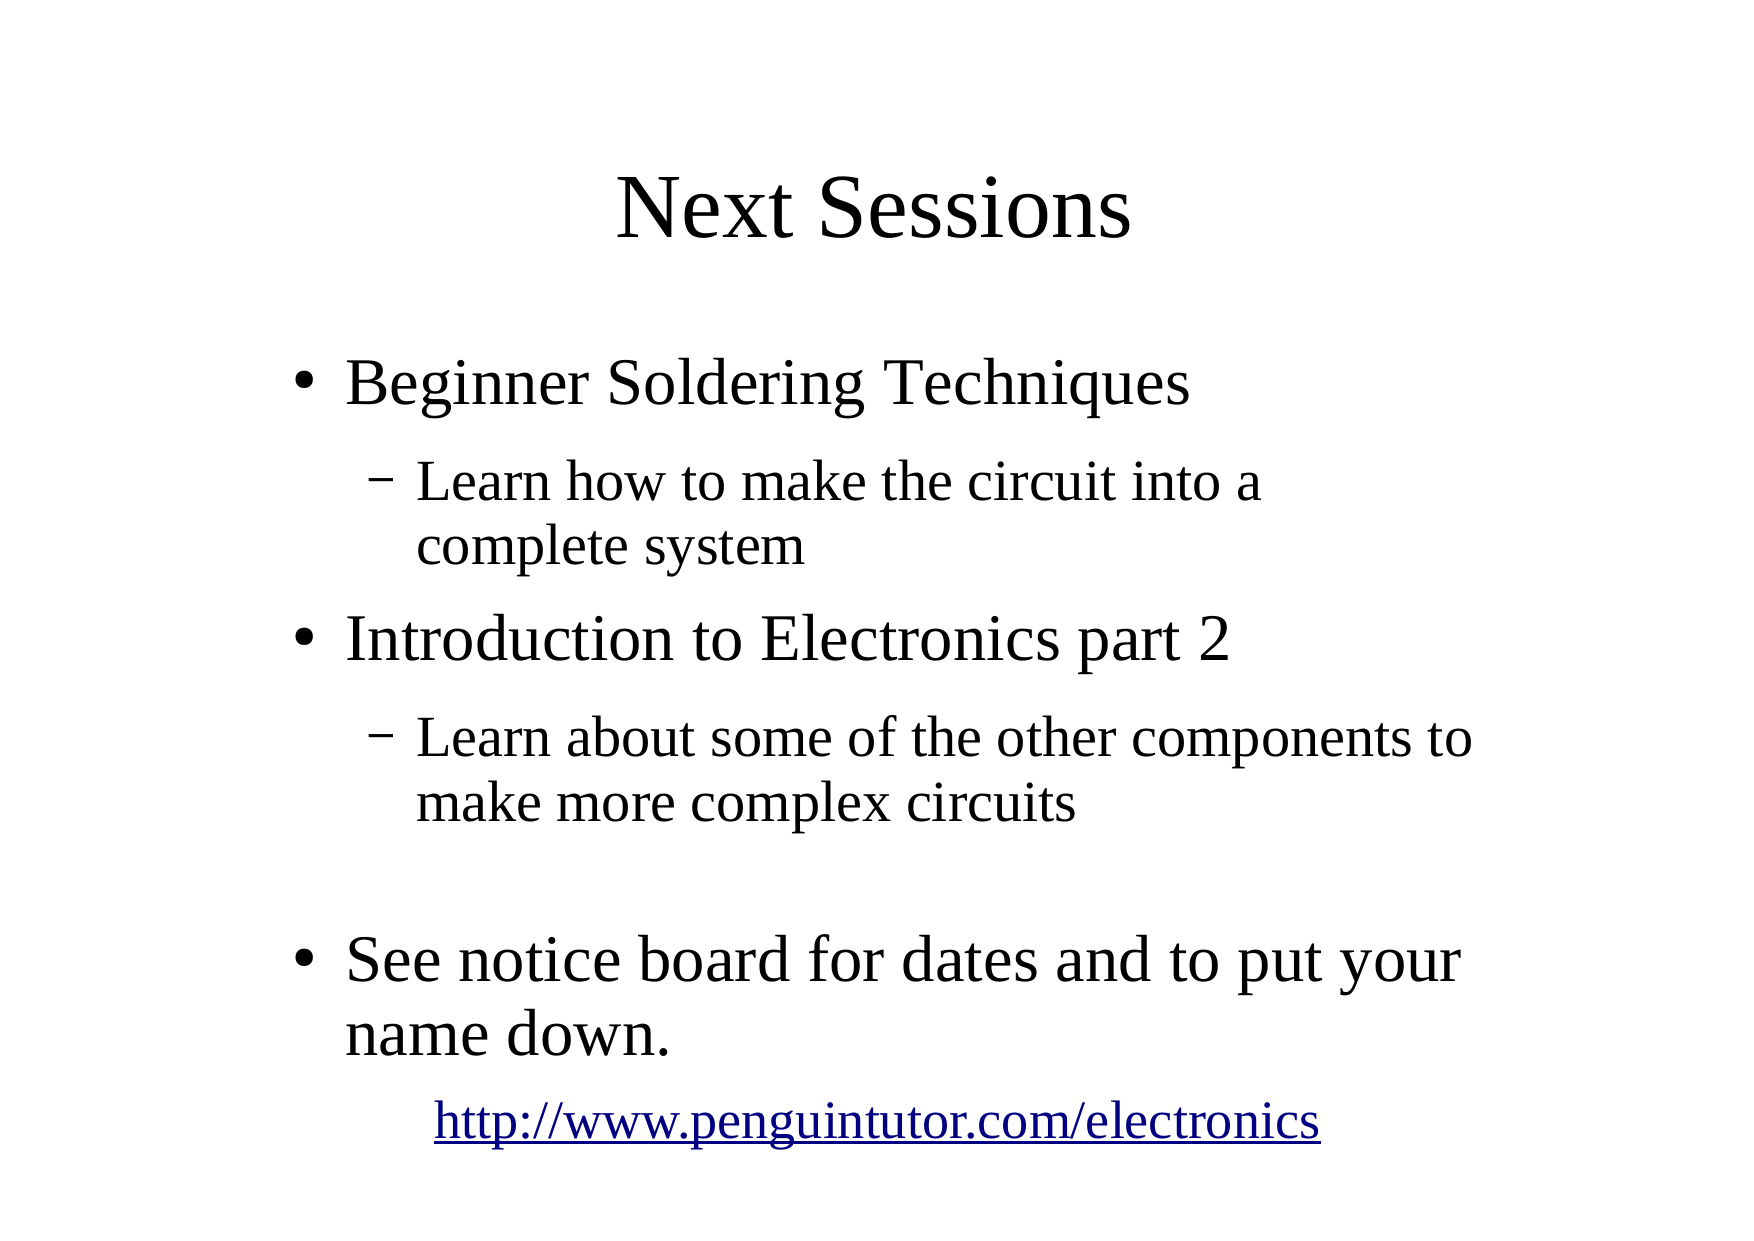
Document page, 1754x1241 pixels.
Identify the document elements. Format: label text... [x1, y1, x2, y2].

chart [432, 1087, 1437, 1241]
list Beginner Soldering Techniques Learn how to make the circuit into a complete system Introduction to Electronics part 2 Learn about some of the other components to make more complex circuits See notice board for dates and to put your name down. [274, 344, 1475, 1127]
title Next Sessions [274, 102, 1475, 311]
